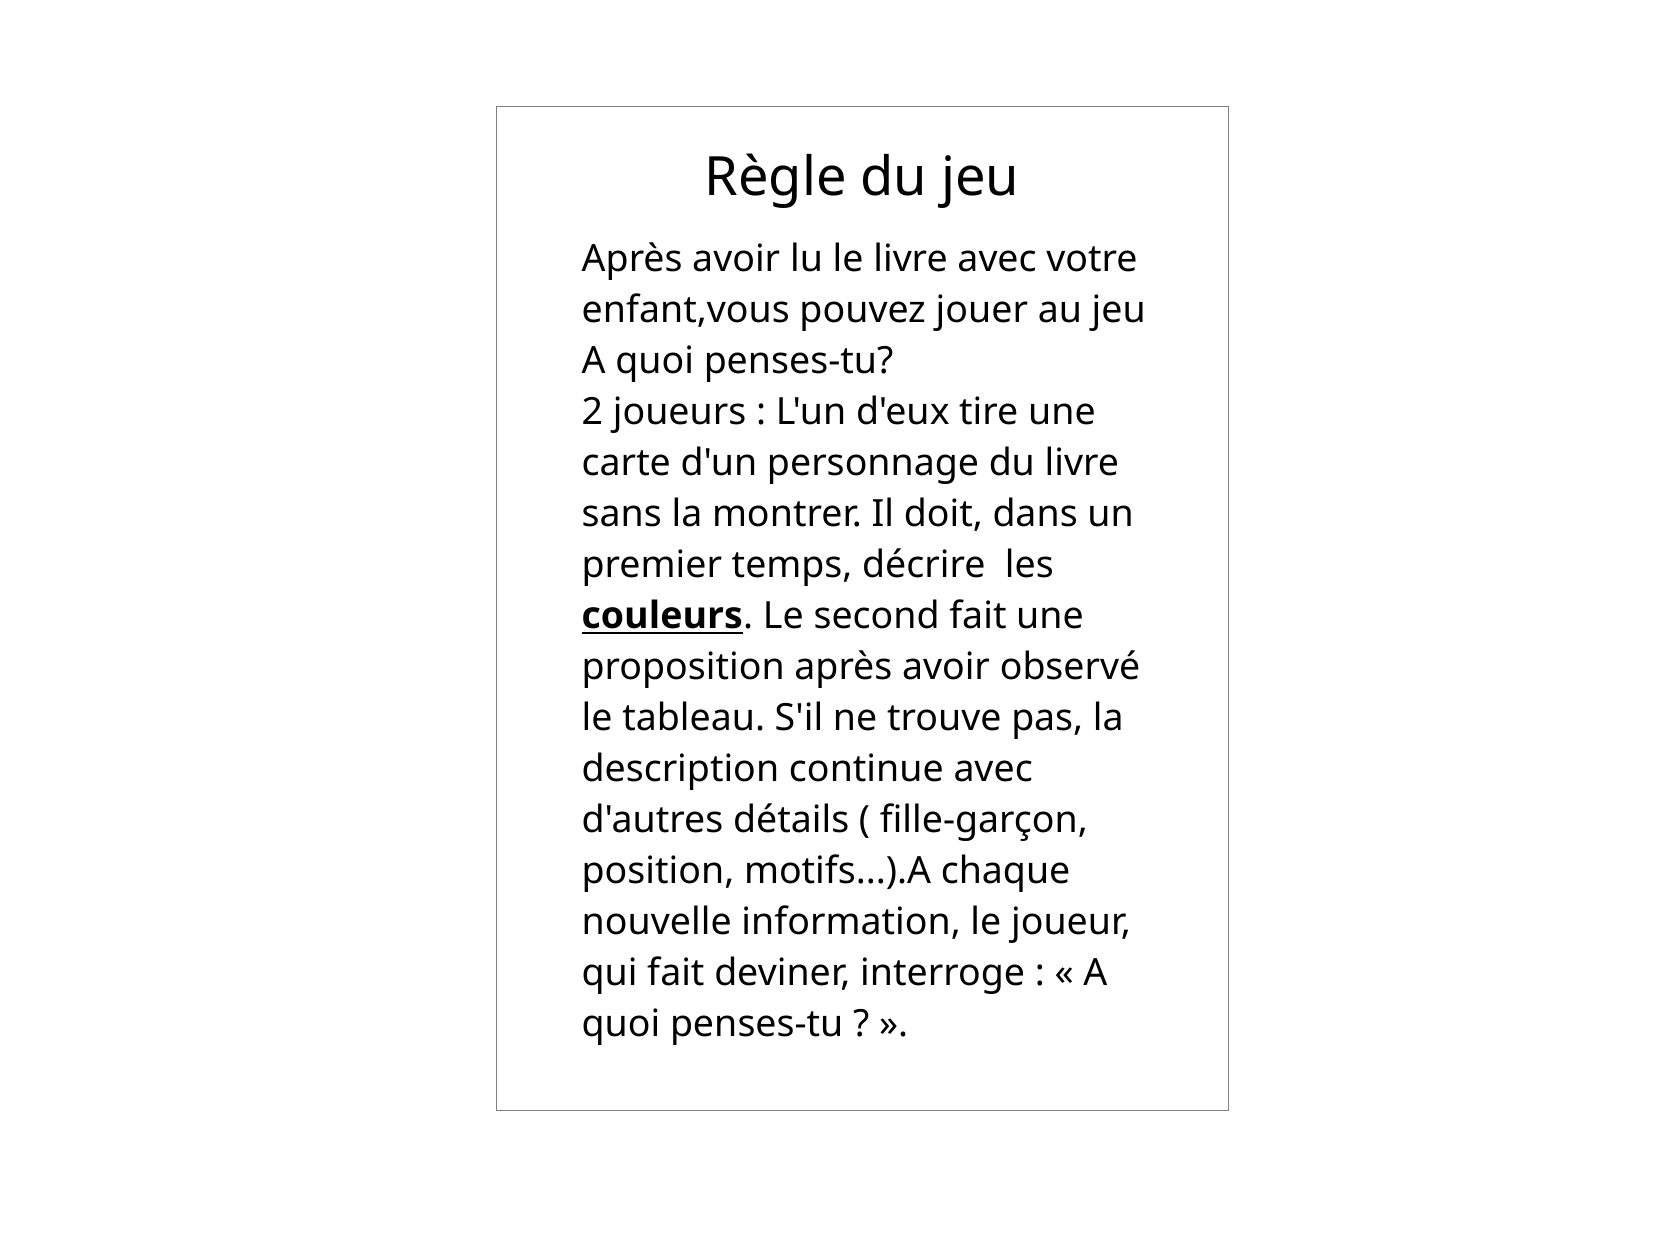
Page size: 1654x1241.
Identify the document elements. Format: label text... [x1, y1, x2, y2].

text_box Après avoir lu le livre avec votre enfant,vous pouvez jouer au jeu A quoi penses-tu? 2 joueurs : L'un d'eux tire une carte d'un personnage du livre sans la montrer. Il doit, dans un premier temps, décrire les couleurs. Le second fait une proposition après avoir observé le tableau. S'il ne trouve pas, la description continue avec d'autres détails ( fille-garçon, position, motifs...).A chaque nouvelle information, le joueur, qui fait deviner, interroge : « A quoi penses-tu ? ». [566, 223, 1182, 1111]
text_box Règle du jeu [578, 129, 1146, 218]
